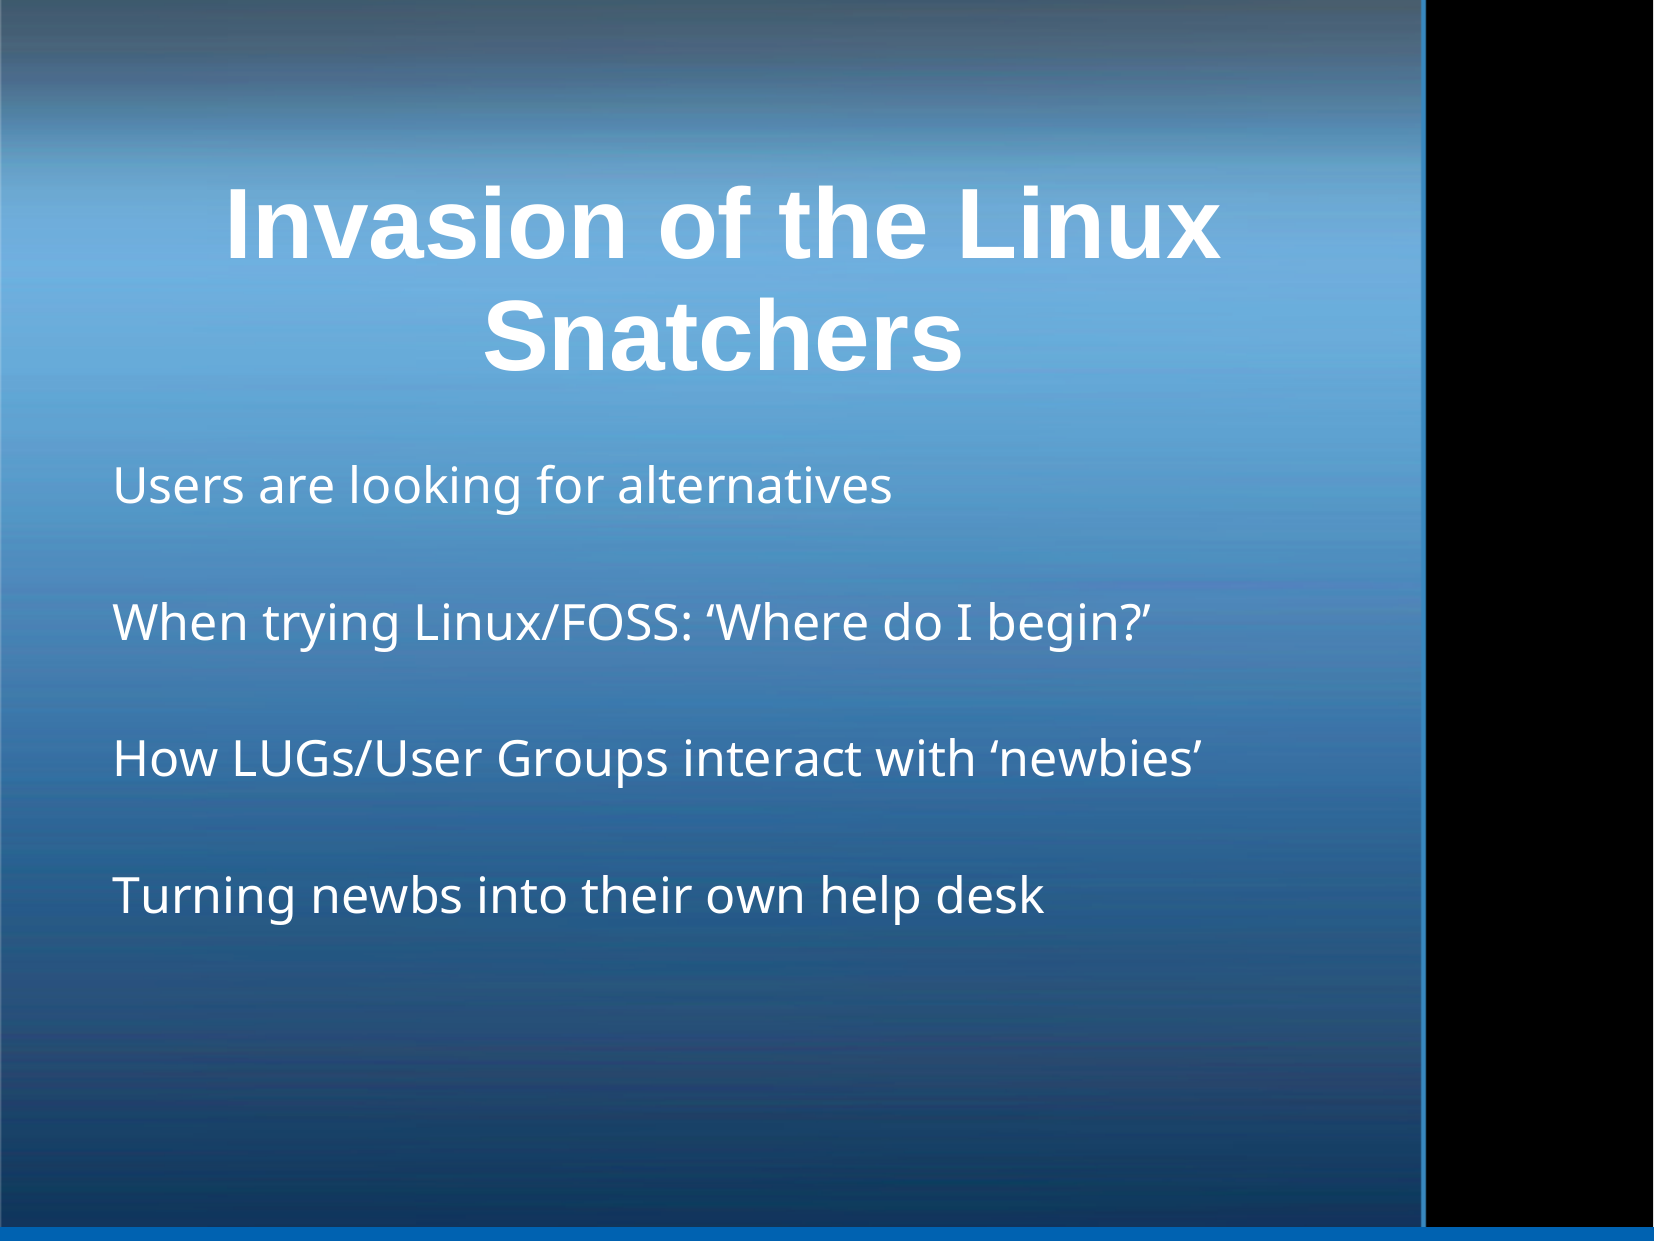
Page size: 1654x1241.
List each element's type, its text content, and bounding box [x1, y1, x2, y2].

title Invasion of the Linux Snatchers [0, 151, 1448, 409]
picture [0, 0, 1654, 1227]
title Users are looking for alternatives When trying Linux/FOSS: ‘Where do I begin?’ How LUGs/User Groups interact with ‘newbies’ Turning newbs into their own help desk [112, 472, 1351, 975]
